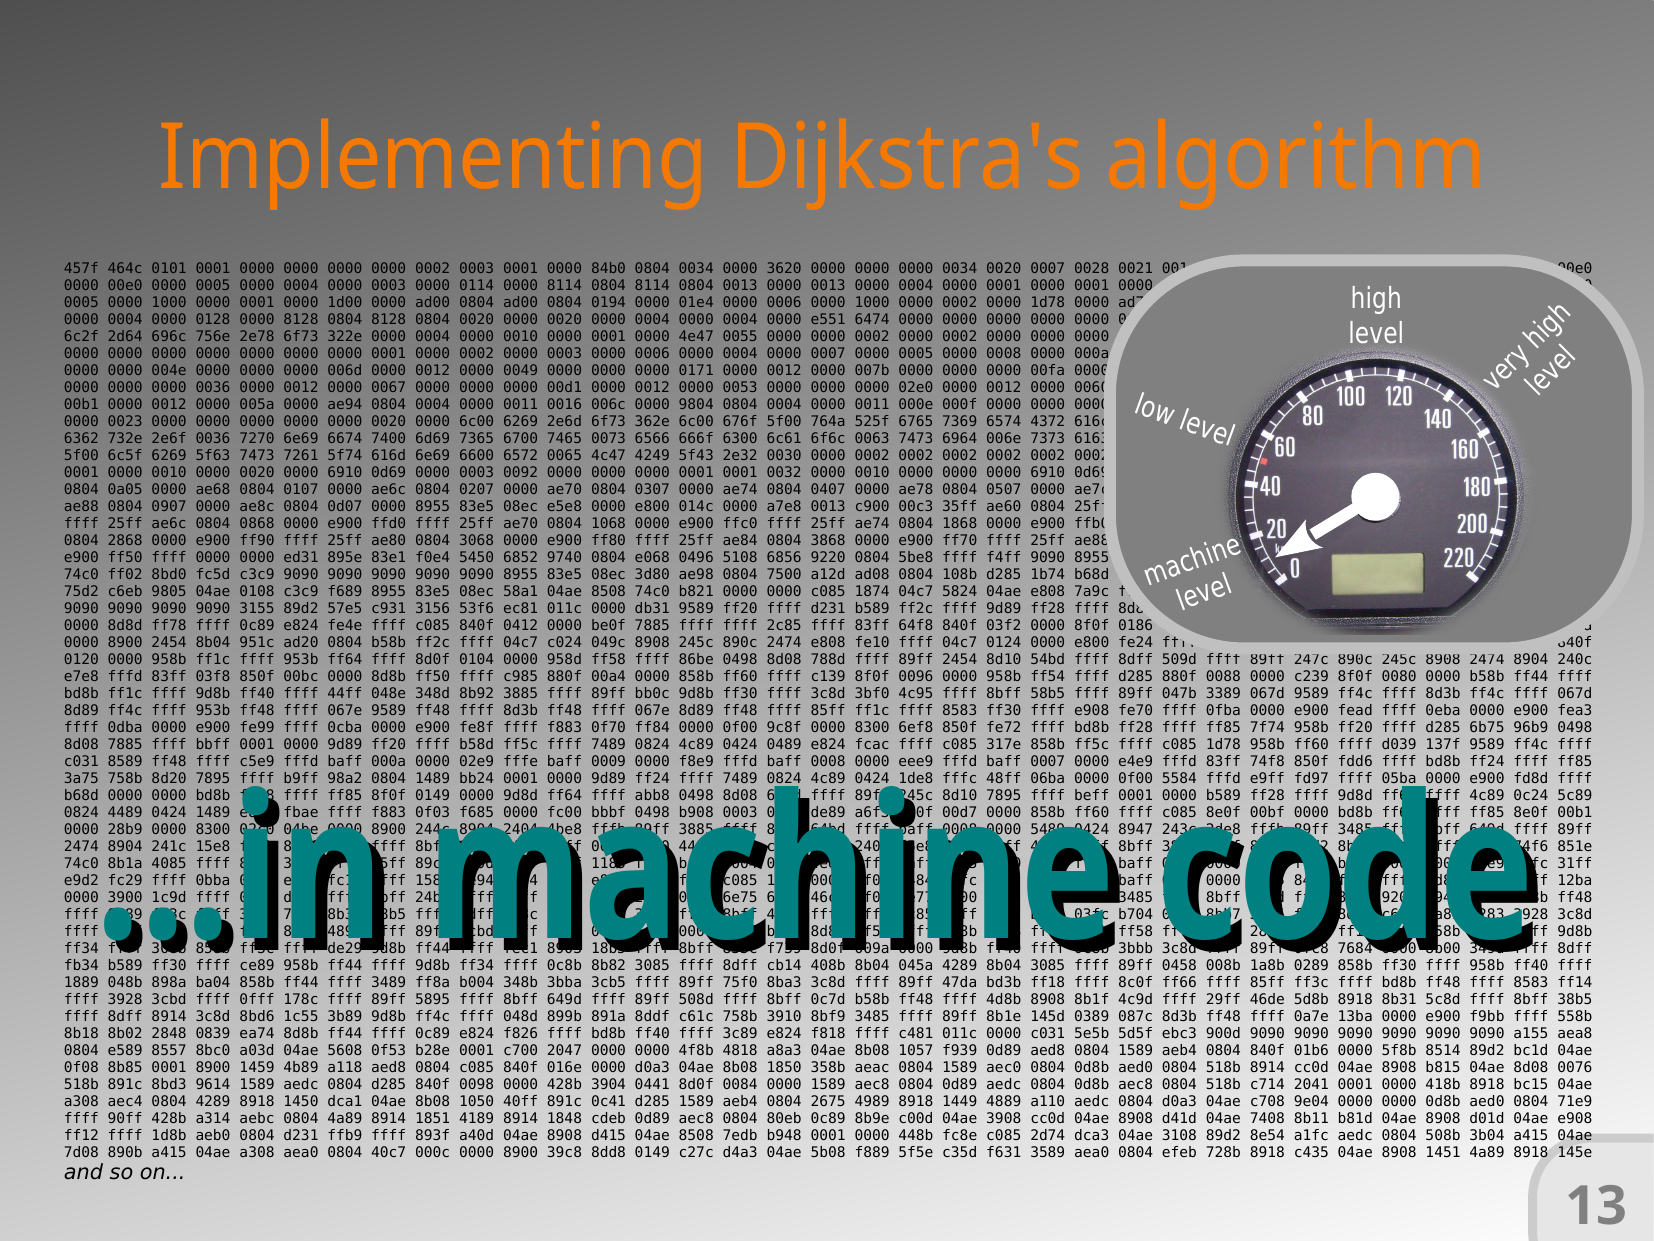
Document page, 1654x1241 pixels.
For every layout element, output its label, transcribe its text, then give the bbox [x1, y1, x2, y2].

picture [1213, 334, 1540, 635]
text_box low level [1114, 374, 1295, 480]
text_box [1109, 260, 1563, 590]
text_box ...in machine code [80, 717, 1572, 988]
text_box [1175, 333, 1638, 649]
title Implementing Dijkstra's algorithm [18, 49, 1629, 257]
text_box machine level [1122, 499, 1314, 638]
chart [1517, 260, 1634, 358]
text_box very high level [1459, 266, 1630, 438]
chart [44, 260, 1634, 1195]
text_box high level [1333, 274, 1508, 358]
